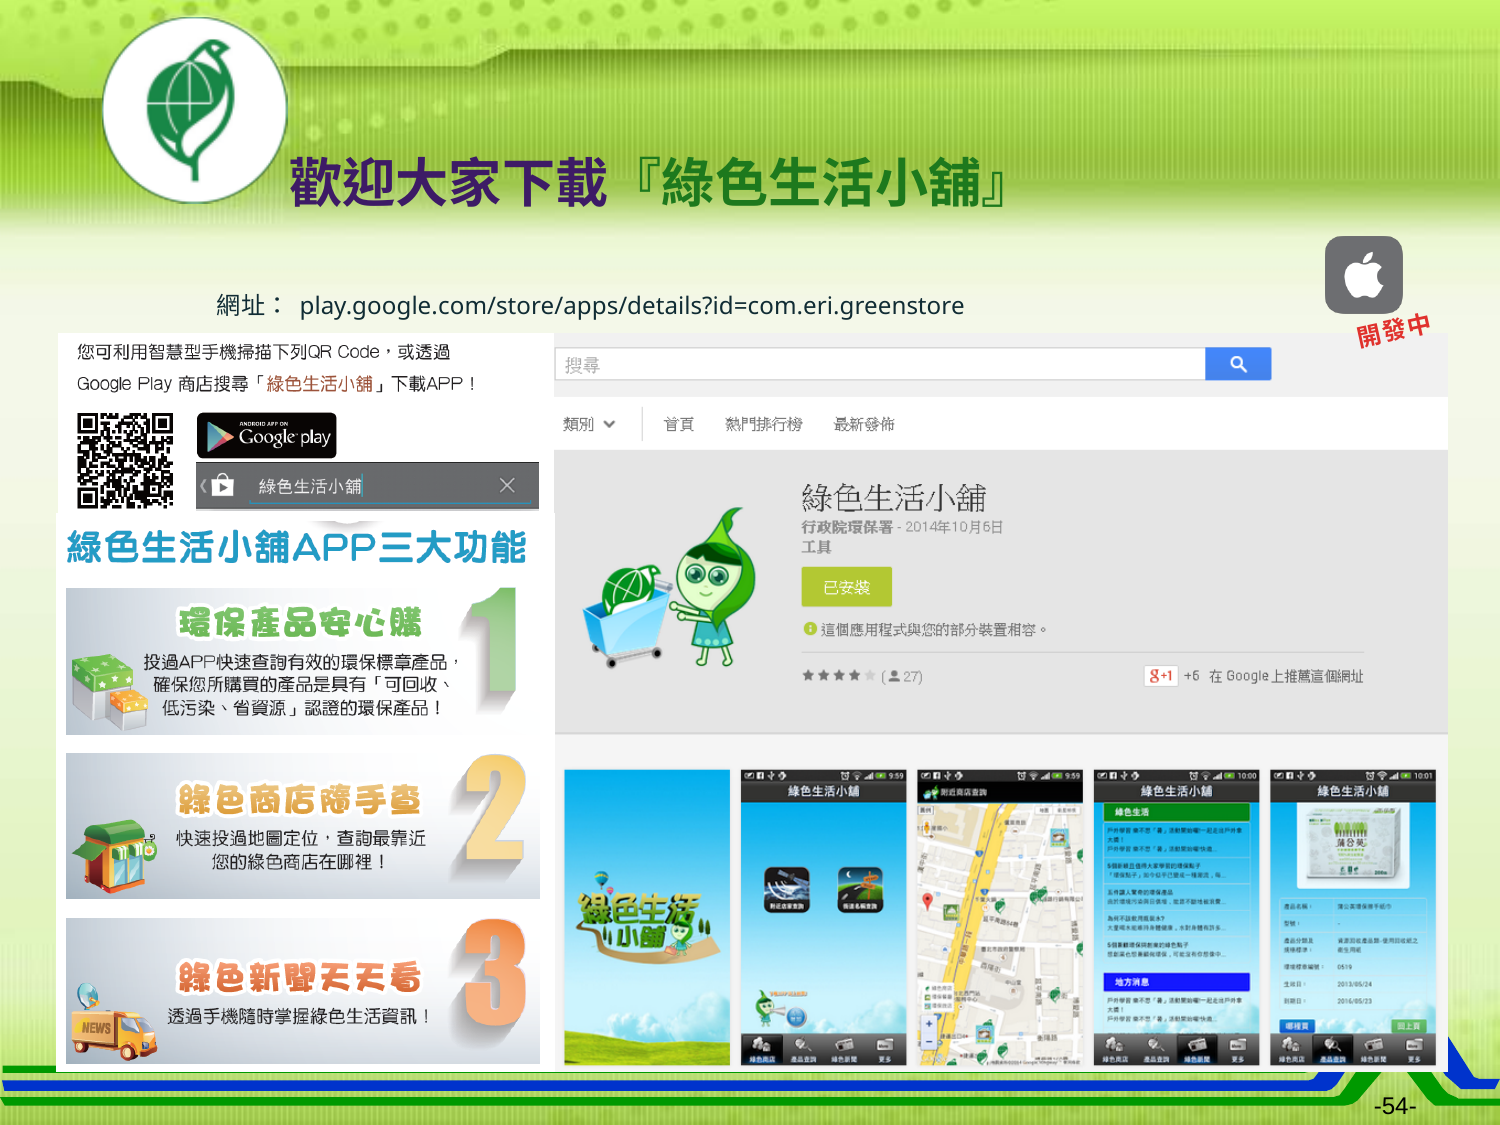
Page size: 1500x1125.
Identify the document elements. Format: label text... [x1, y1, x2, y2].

text_box 網址：play.google.com/store/apps/details?id=com.eri.greenstore [202, 255, 1340, 327]
picture [0, 0, 1500, 1125]
text_box 歡迎大家下載『綠色生活小舖』 [274, 80, 1500, 221]
text_box 開發中 [1332, 269, 1451, 363]
